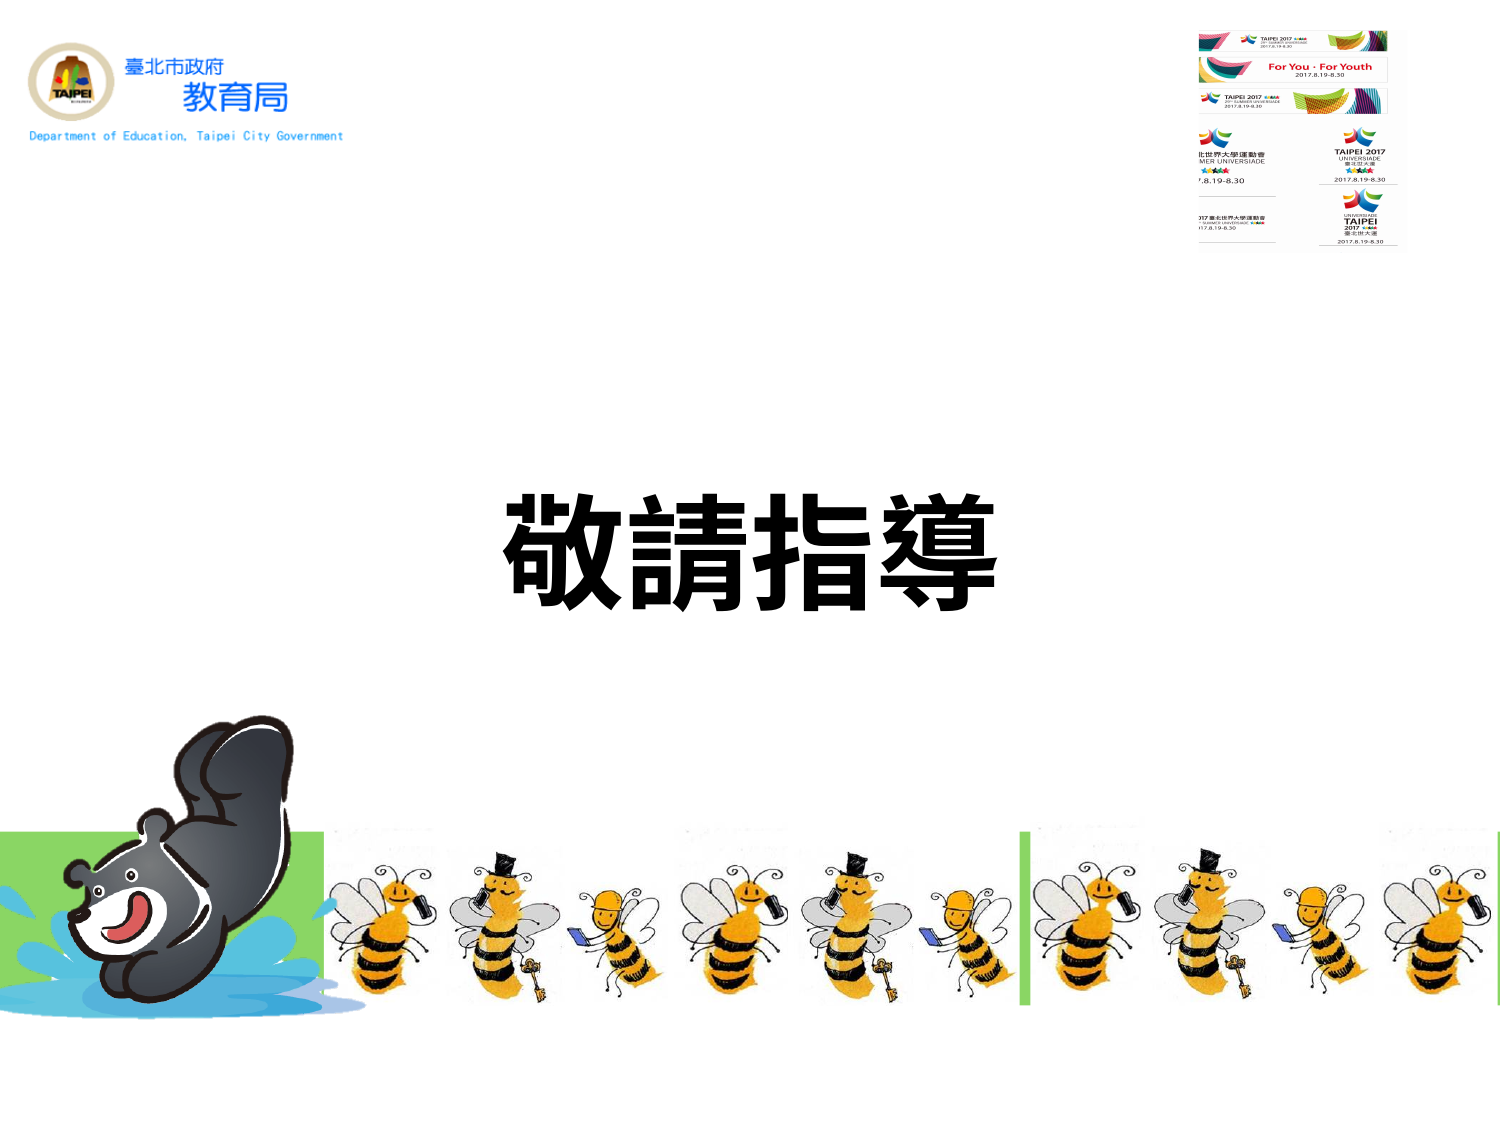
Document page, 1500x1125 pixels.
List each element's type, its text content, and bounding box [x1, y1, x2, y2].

title 敬請指導 [75, 456, 1426, 644]
picture [0, 27, 367, 165]
text_box [1020, 832, 1030, 1005]
picture [1030, 810, 1498, 1006]
picture [0, 663, 1020, 1057]
picture [1198, 30, 1408, 253]
